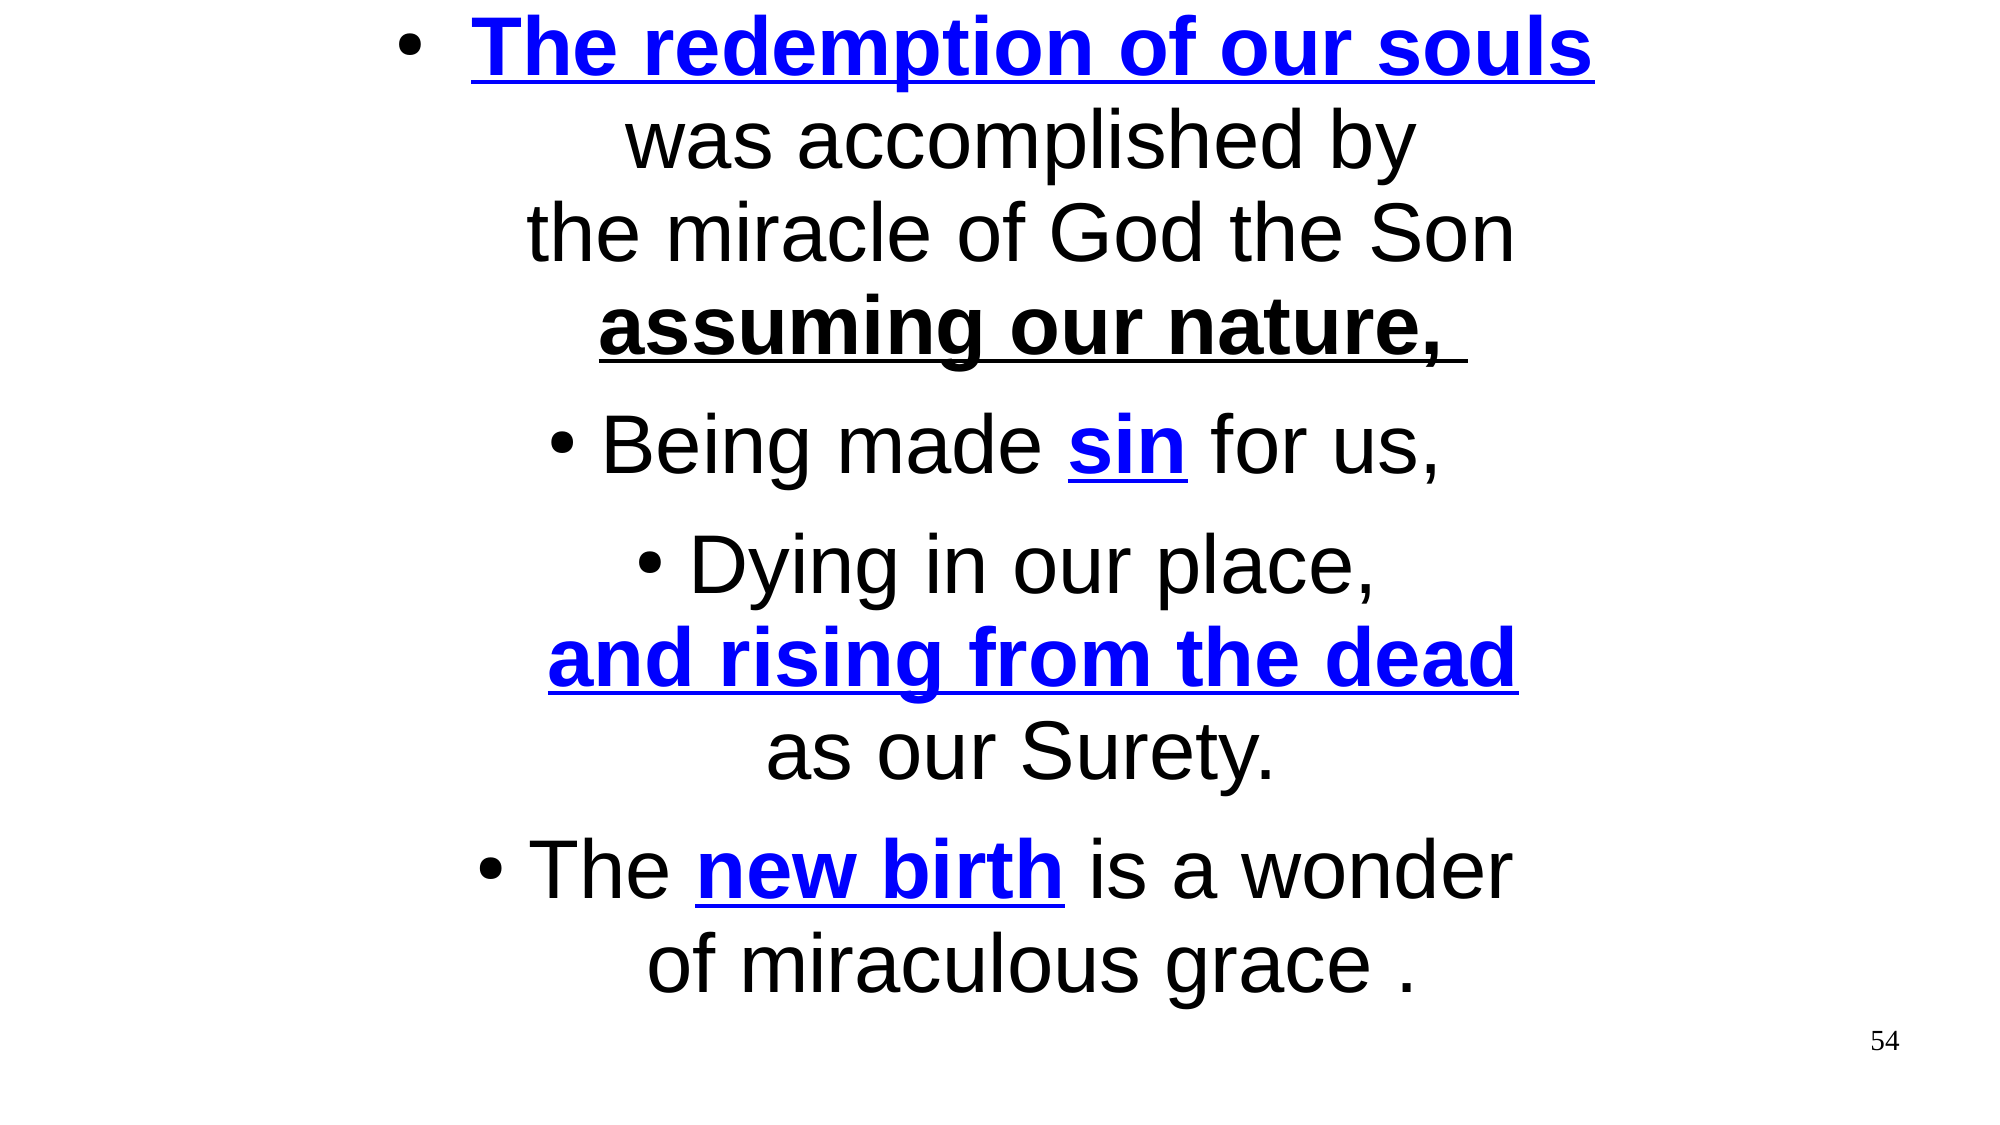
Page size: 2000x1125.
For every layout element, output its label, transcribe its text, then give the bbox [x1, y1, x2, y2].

list The redemption of our souls was accomplished by the miracle of God the Son assuming our nature, Being made sin for us, Dying in our place, and rising from the dead as our Surety. The new birth is a wonder of miraculous grace . [0, 0, 1996, 1123]
